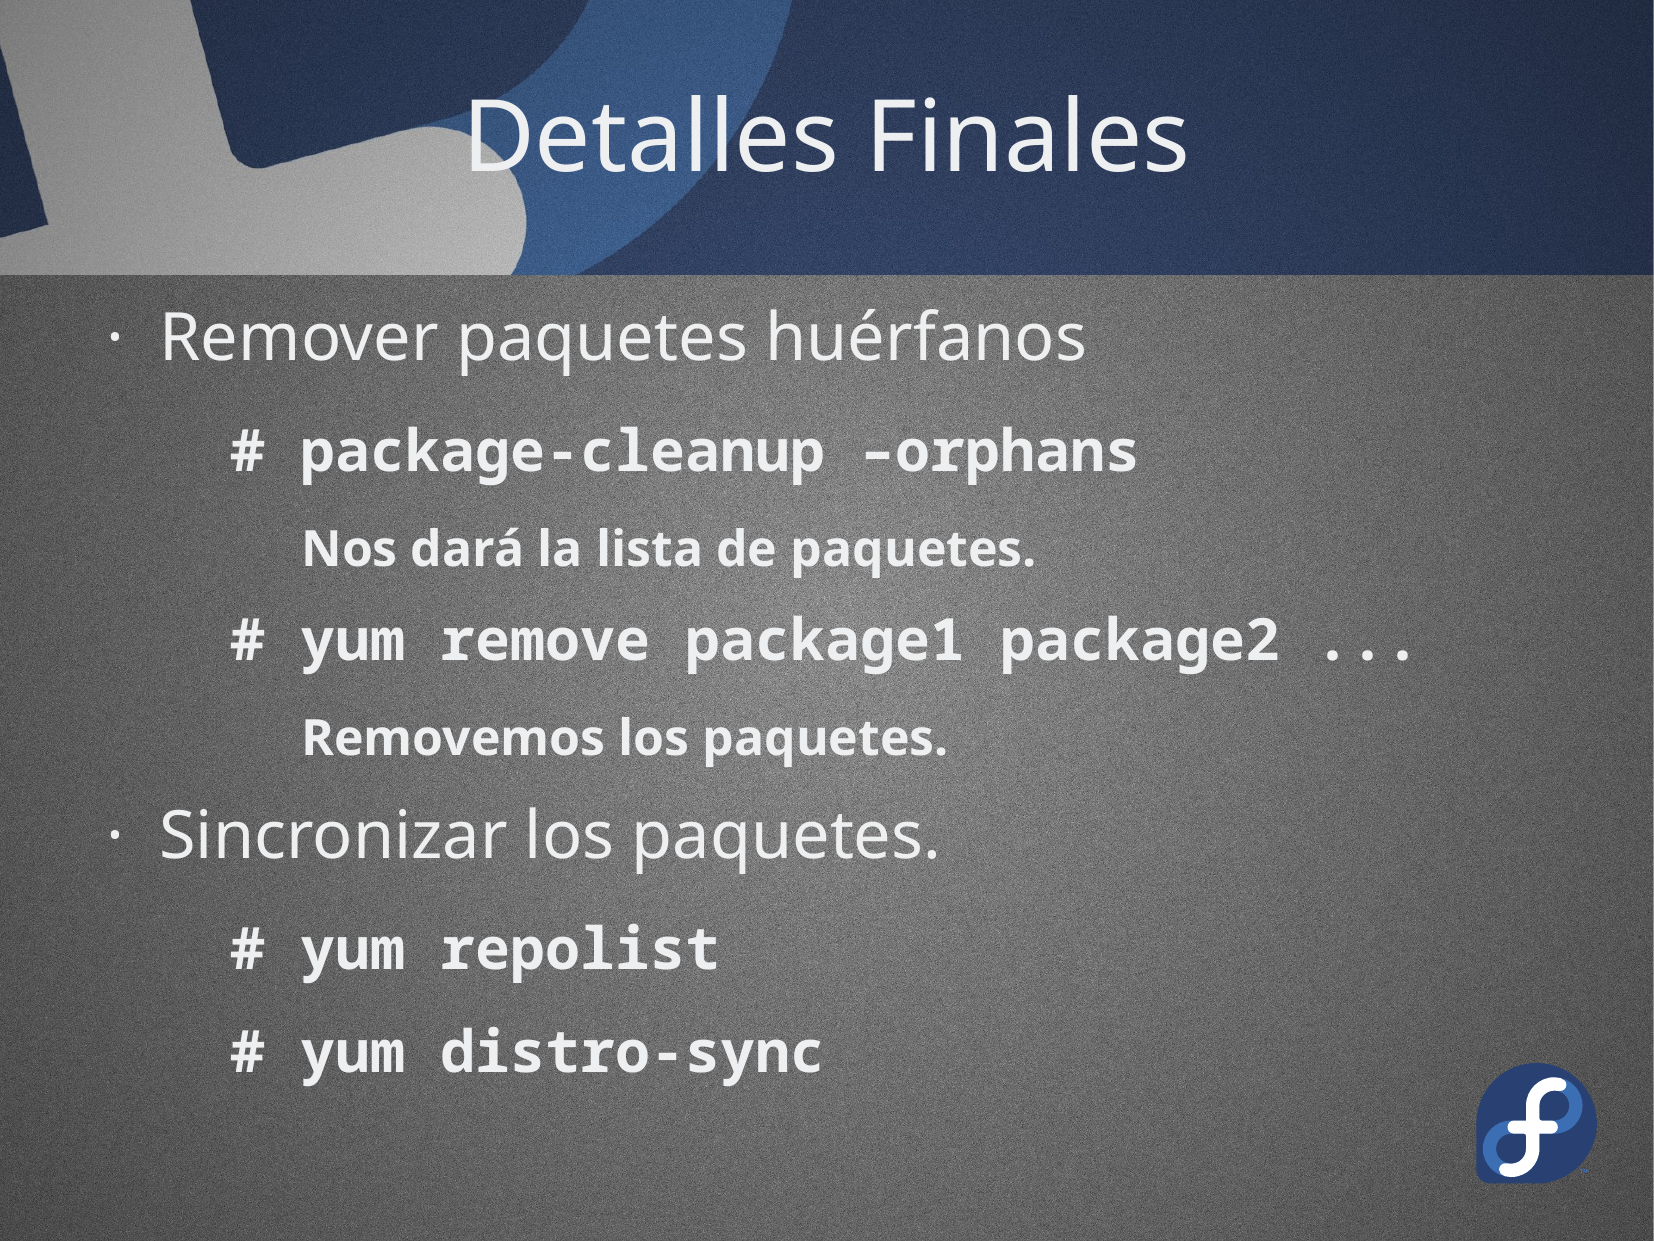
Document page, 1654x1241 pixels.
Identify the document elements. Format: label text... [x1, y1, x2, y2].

picture [0, 0, 1654, 1241]
title Detalles Finales [88, 29, 1565, 237]
list Remover paquetes huérfanos # package-cleanup –orphans Nos dará la lista de paquetes. # yum remove package1 package2 ... Removemos los paquetes. Sincronizar los paquetes. # yum repolist # yum distro-sync [88, 289, 1565, 1176]
